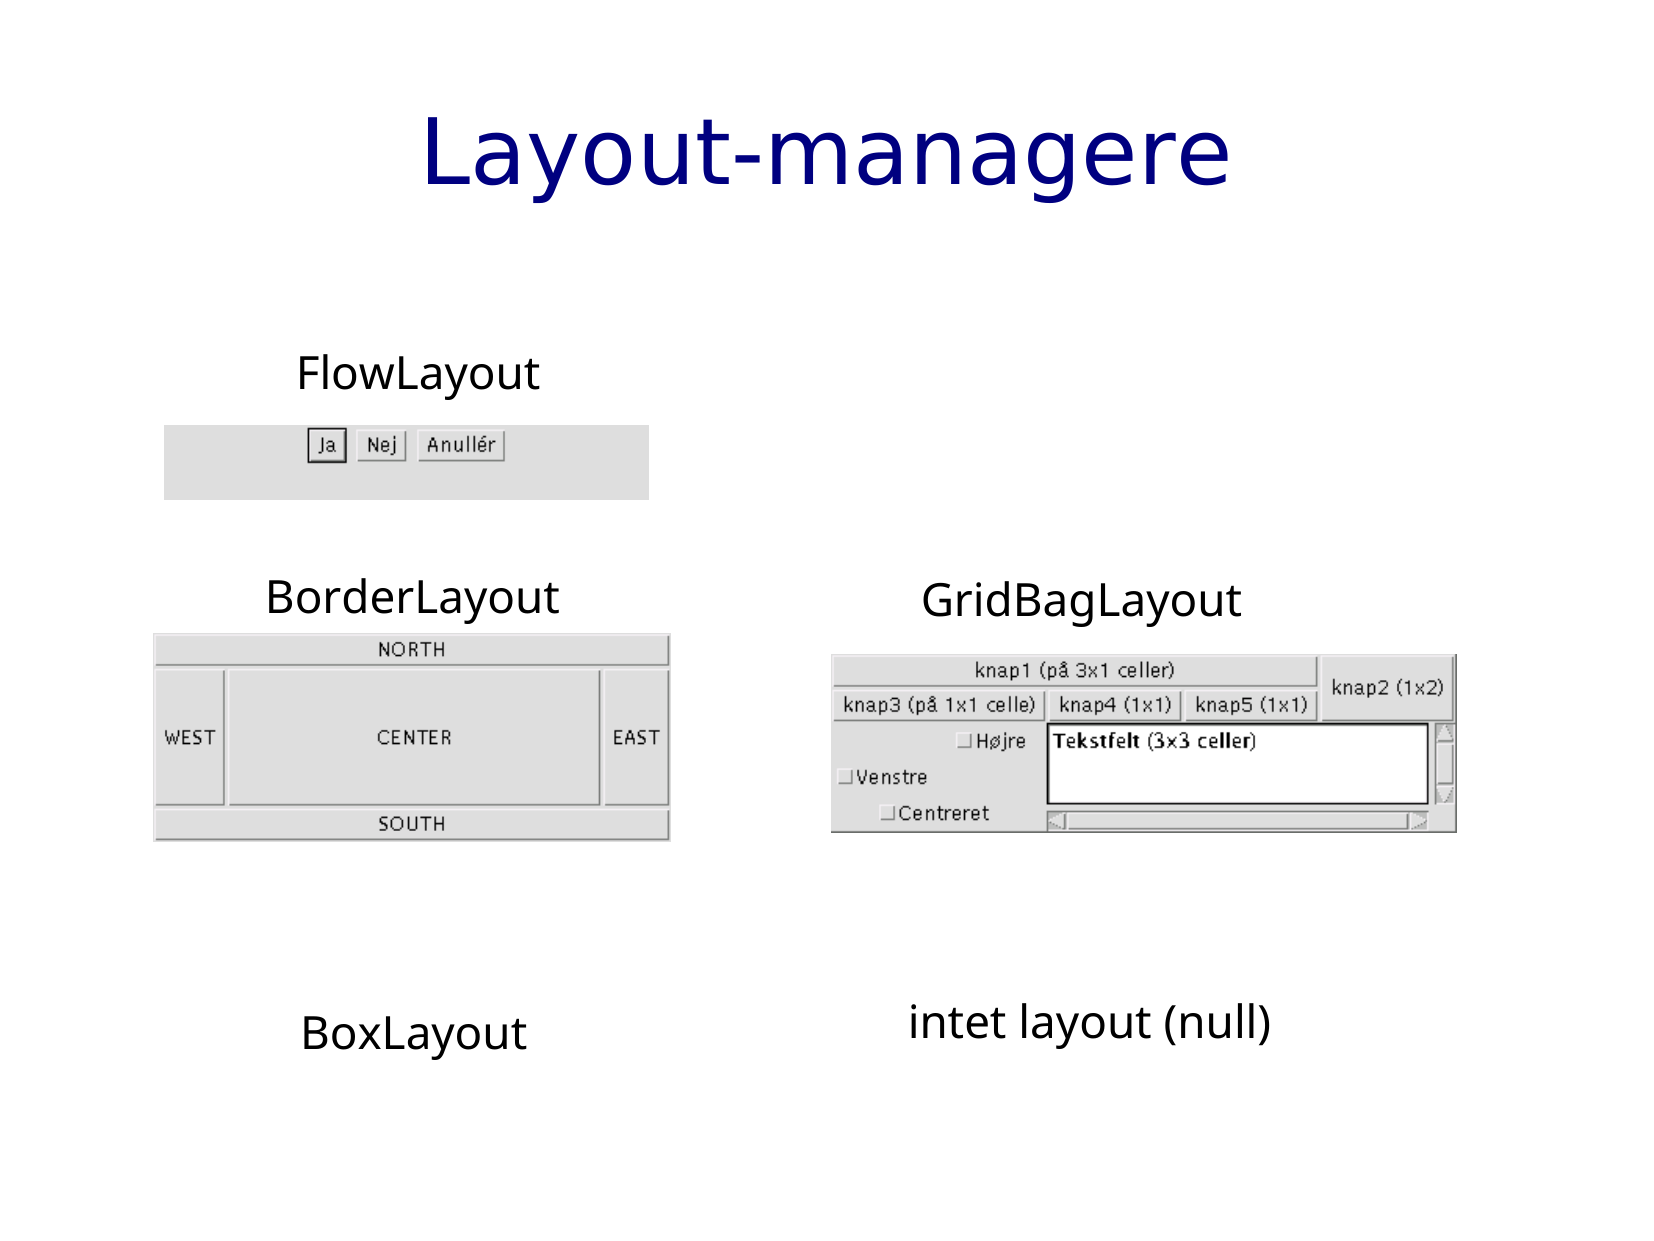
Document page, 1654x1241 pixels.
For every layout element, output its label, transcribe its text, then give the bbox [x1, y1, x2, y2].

title Layout-managere [82, 49, 1571, 257]
picture [153, 633, 671, 842]
text_box FlowLayout [295, 340, 541, 393]
text_box intet layout (null) [907, 989, 1269, 1042]
text_box BoxLayout [299, 1000, 522, 1053]
picture [831, 654, 1457, 833]
text_box GridBagLayout [920, 567, 1234, 621]
picture [164, 425, 649, 500]
text_box BorderLayout [264, 564, 551, 618]
